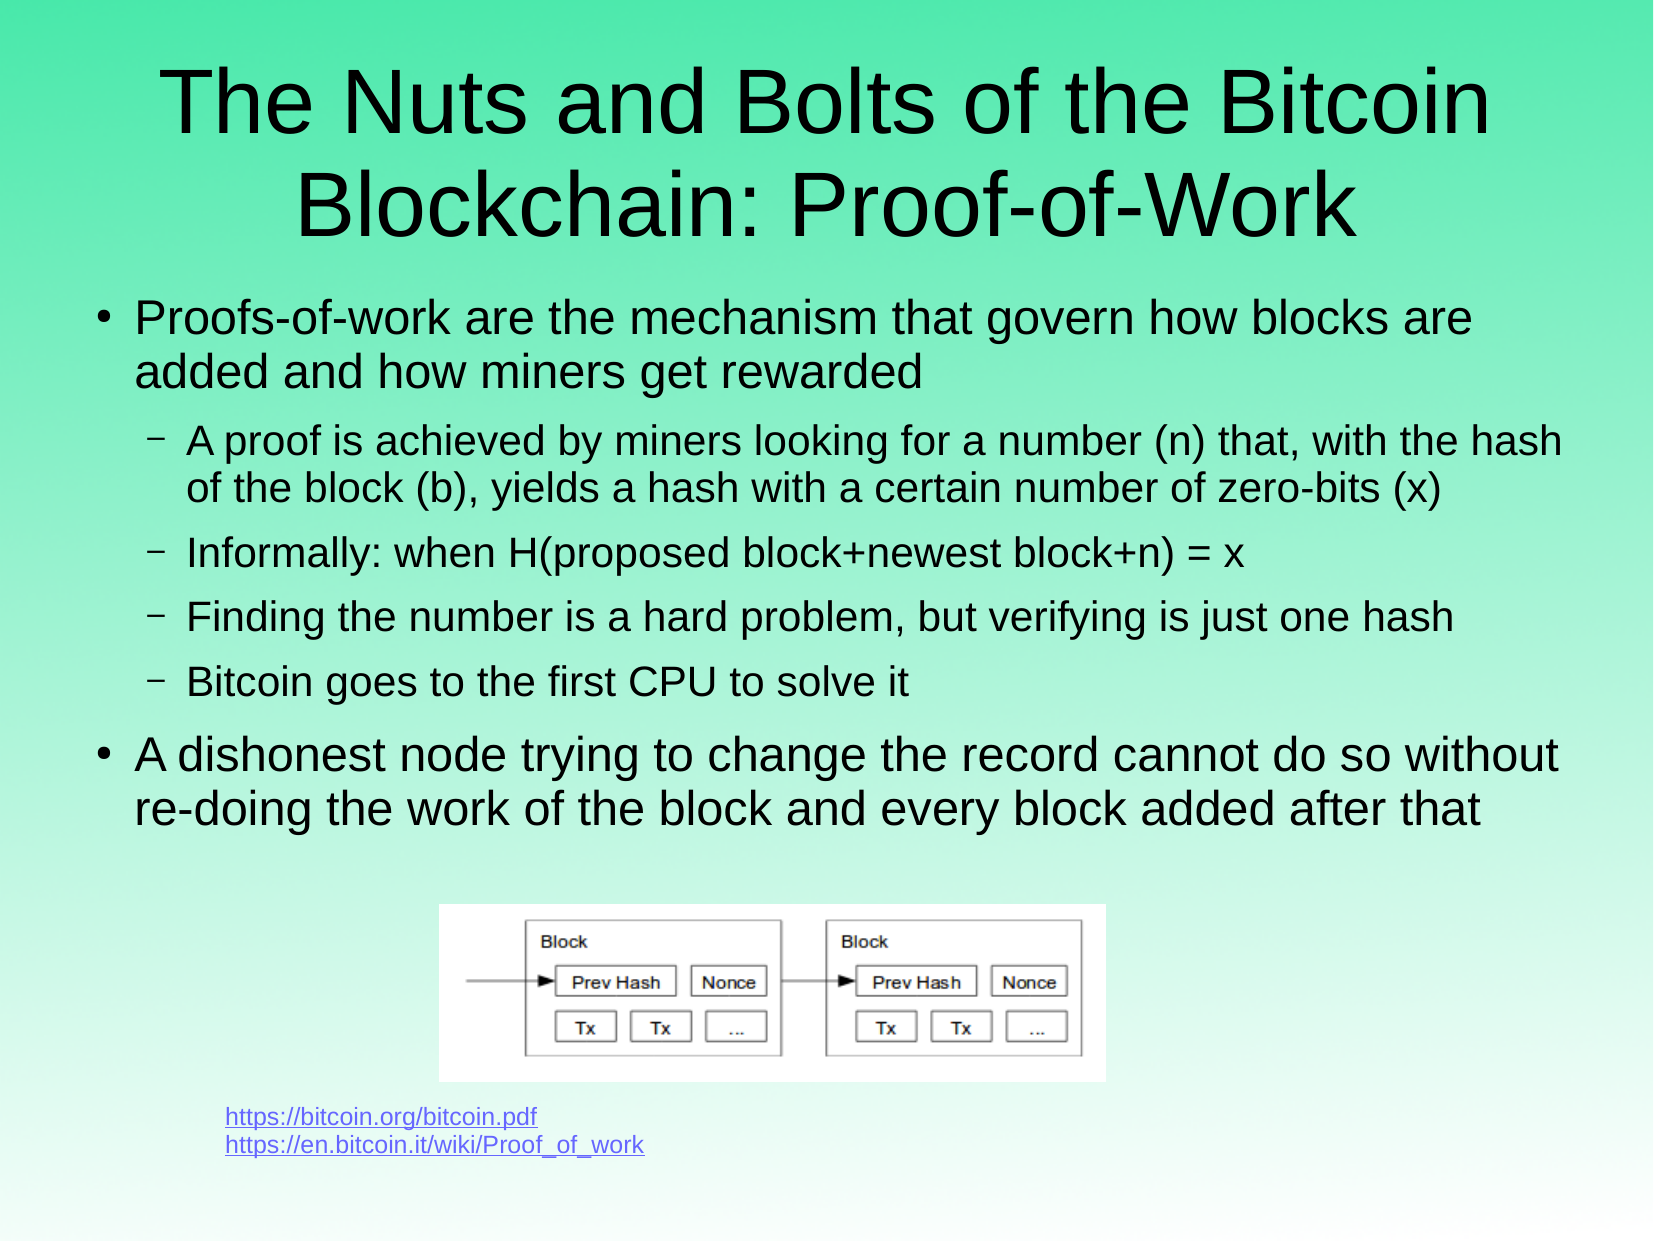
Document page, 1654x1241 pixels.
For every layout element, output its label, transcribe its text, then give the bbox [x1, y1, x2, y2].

picture [0, 0, 1654, 1241]
list Proofs-of-work are the mechanism that govern how blocks are added and how miners get rewarded A proof is achieved by miners looking for a number (n) that, with the hash of the block (b), yields a hash with a certain number of zero-bits (x) Informally: when H(proposed block+newest block+n) = x Finding the number is a hard problem, but verifying is just one hash Bitcoin goes to the first CPU to solve it A dishonest node trying to change the record cannot do so without re-doing the work of the block and every block added after that [82, 290, 1571, 931]
title The Nuts and Bolts of the Bitcoin Blockchain: Proof-of-Work [82, 49, 1571, 257]
text_box https://bitcoin.org/bitcoin.pdf https://en.bitcoin.it/wiki/Proof_of_work [210, 1095, 1021, 1195]
